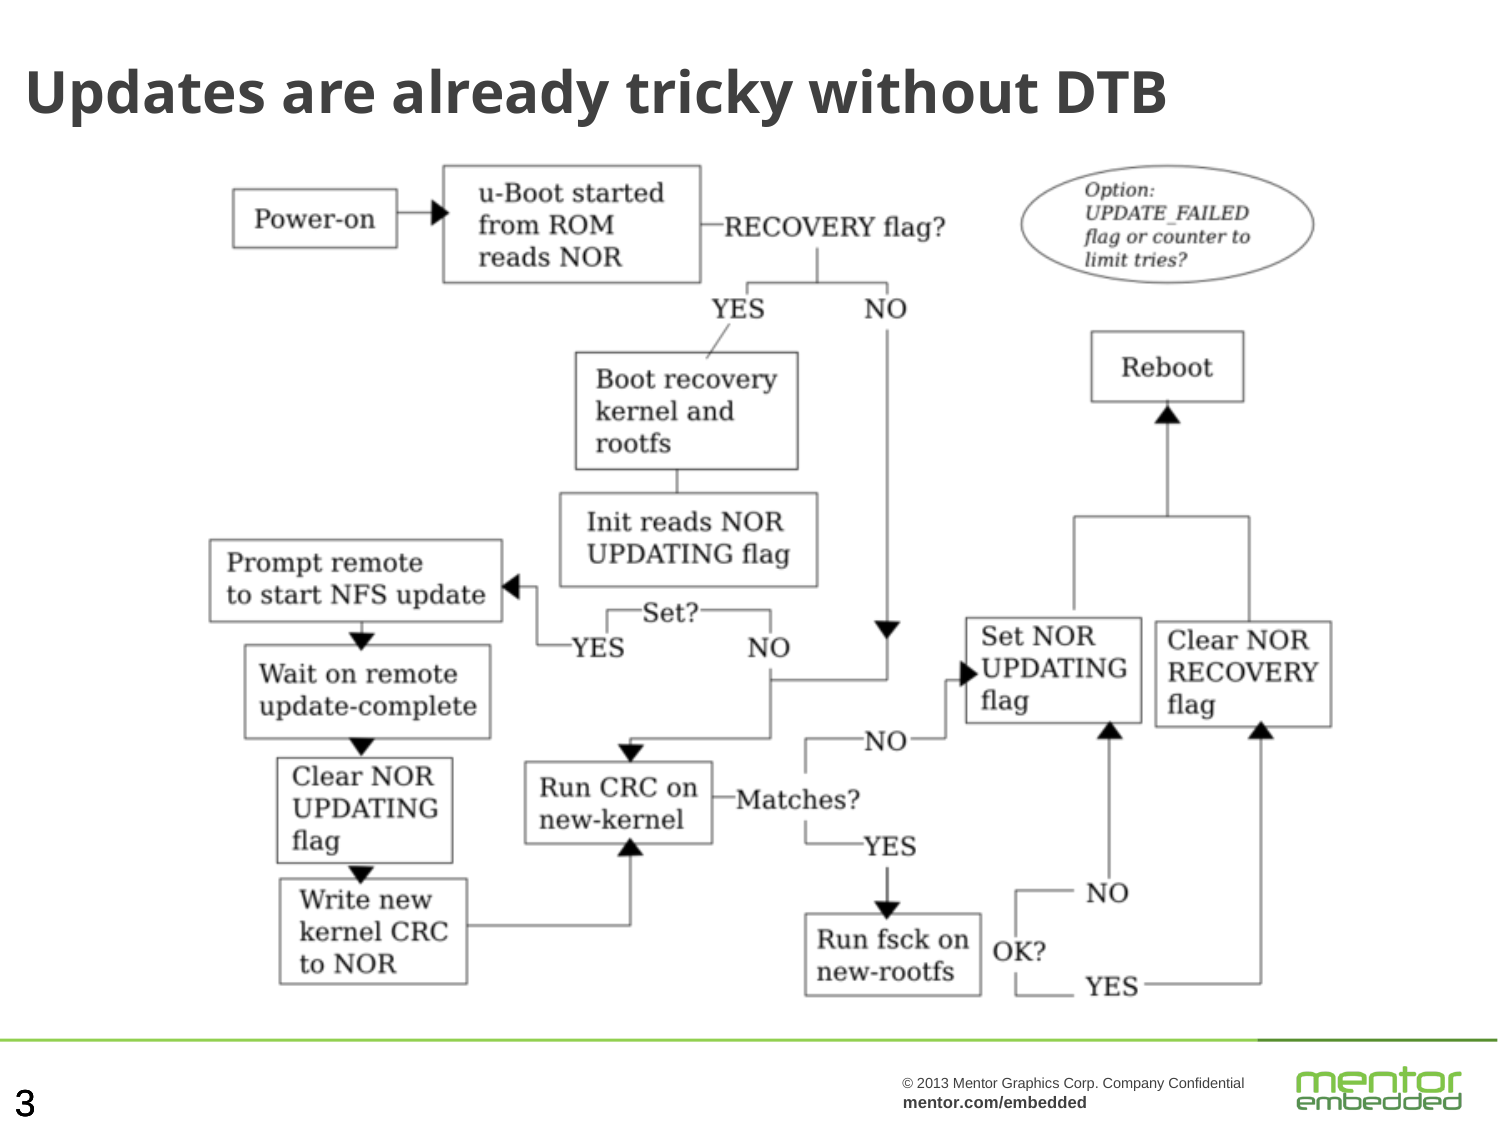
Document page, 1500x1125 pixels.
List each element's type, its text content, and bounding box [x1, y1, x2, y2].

title Updates are already tricky without DTB [24, 12, 1488, 125]
picture [187, 137, 1343, 1031]
picture [1292, 1062, 1464, 1114]
